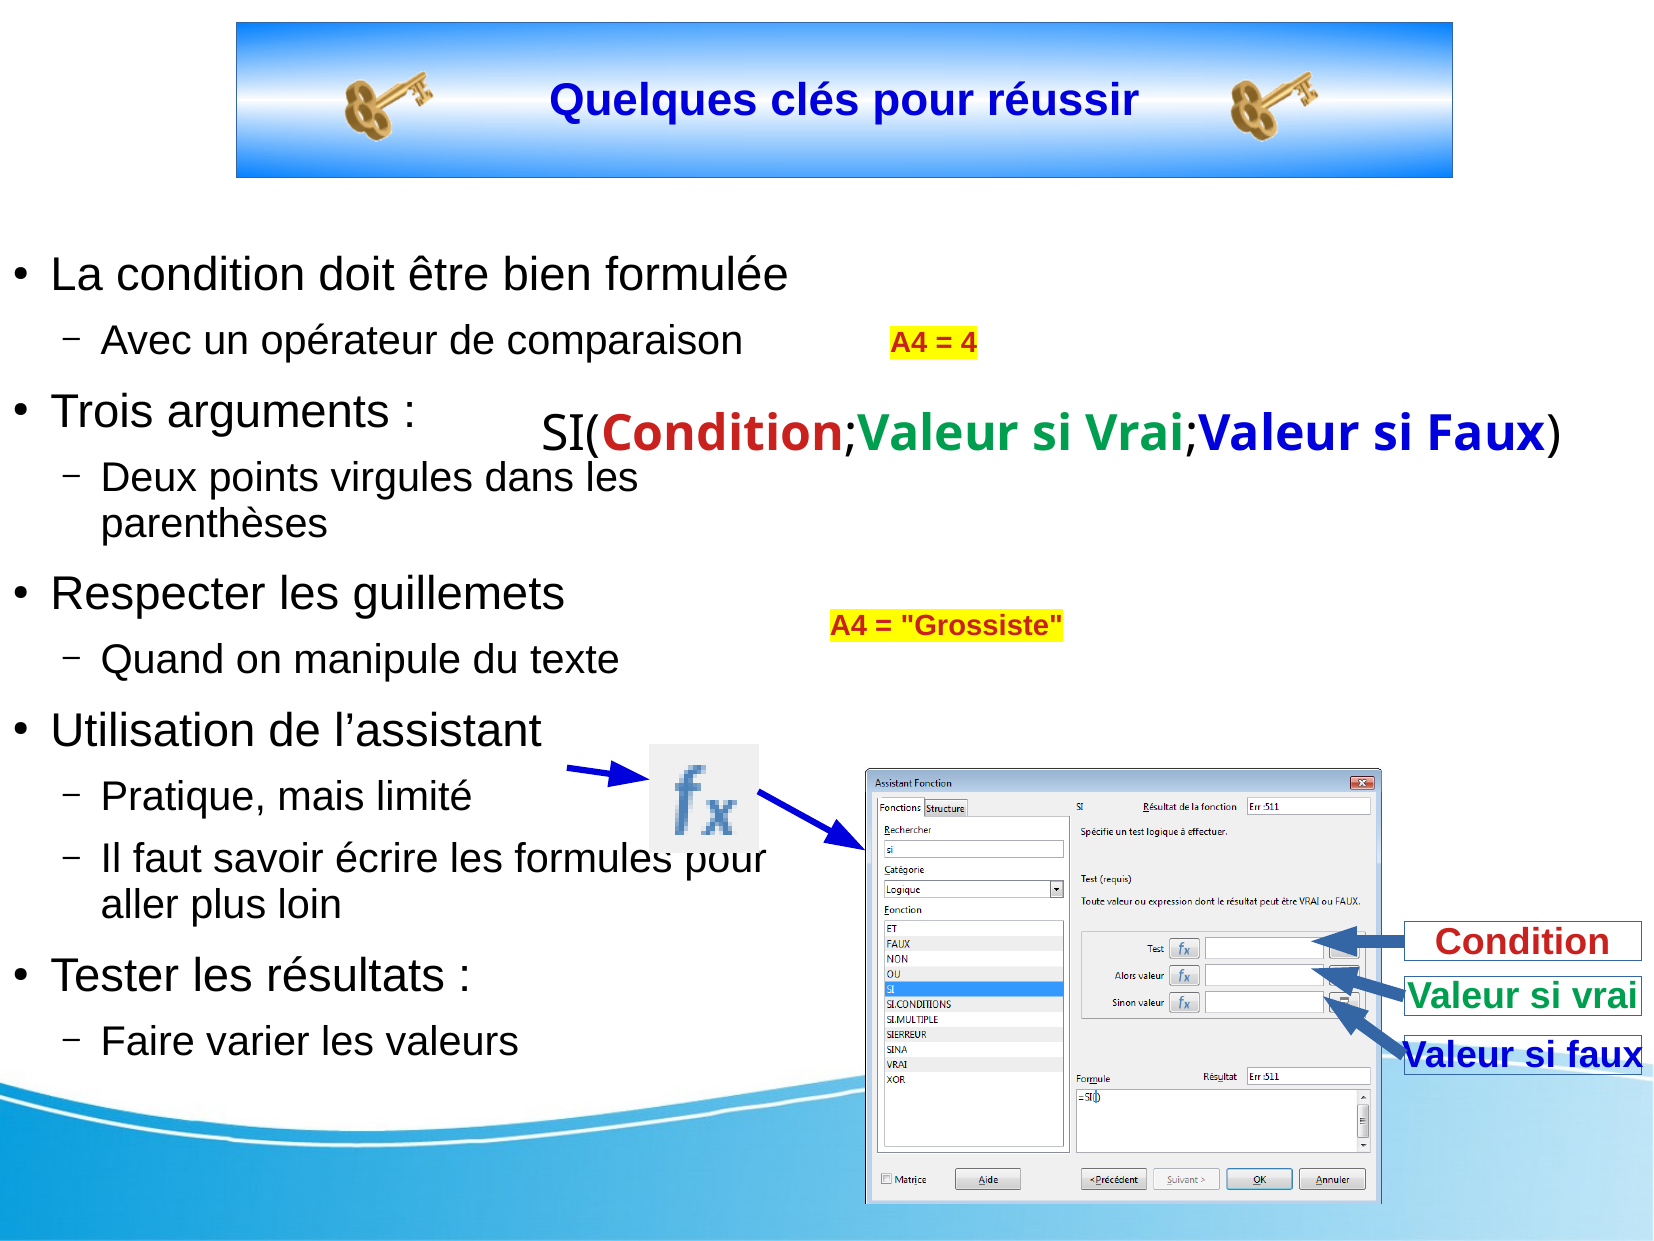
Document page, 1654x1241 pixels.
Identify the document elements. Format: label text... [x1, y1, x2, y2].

text_box A4 = 4 [875, 318, 1205, 367]
text_box Condition [1404, 921, 1642, 961]
picture [342, 71, 438, 142]
text_box Valeur si faux [1404, 1035, 1642, 1075]
list La condition doit être bien formulée Avec un opérateur de comparaison Trois arguments : Deux points virgules dans les parenthèses Respecter les guillemets Quand on manipule du texte Utilisation de l’assistant Pratique, mais limité Il faut savoir écrire les formules pour aller plus loin Tester les résultats : Faire varier les valeurs [0, 248, 839, 1075]
picture [1228, 71, 1323, 142]
text_box Quelques clés pour réussir [236, 22, 1453, 178]
picture [649, 744, 759, 853]
picture [0, 767, 1654, 1241]
text_box Valeur si vrai [1404, 976, 1642, 1016]
picture [1394, 1039, 1404, 1045]
text_box SI(Condition;Valeur si Vrai;Valeur si Faux) [342, 389, 1654, 472]
text_box A4 = "Grossiste" [814, 601, 1078, 650]
